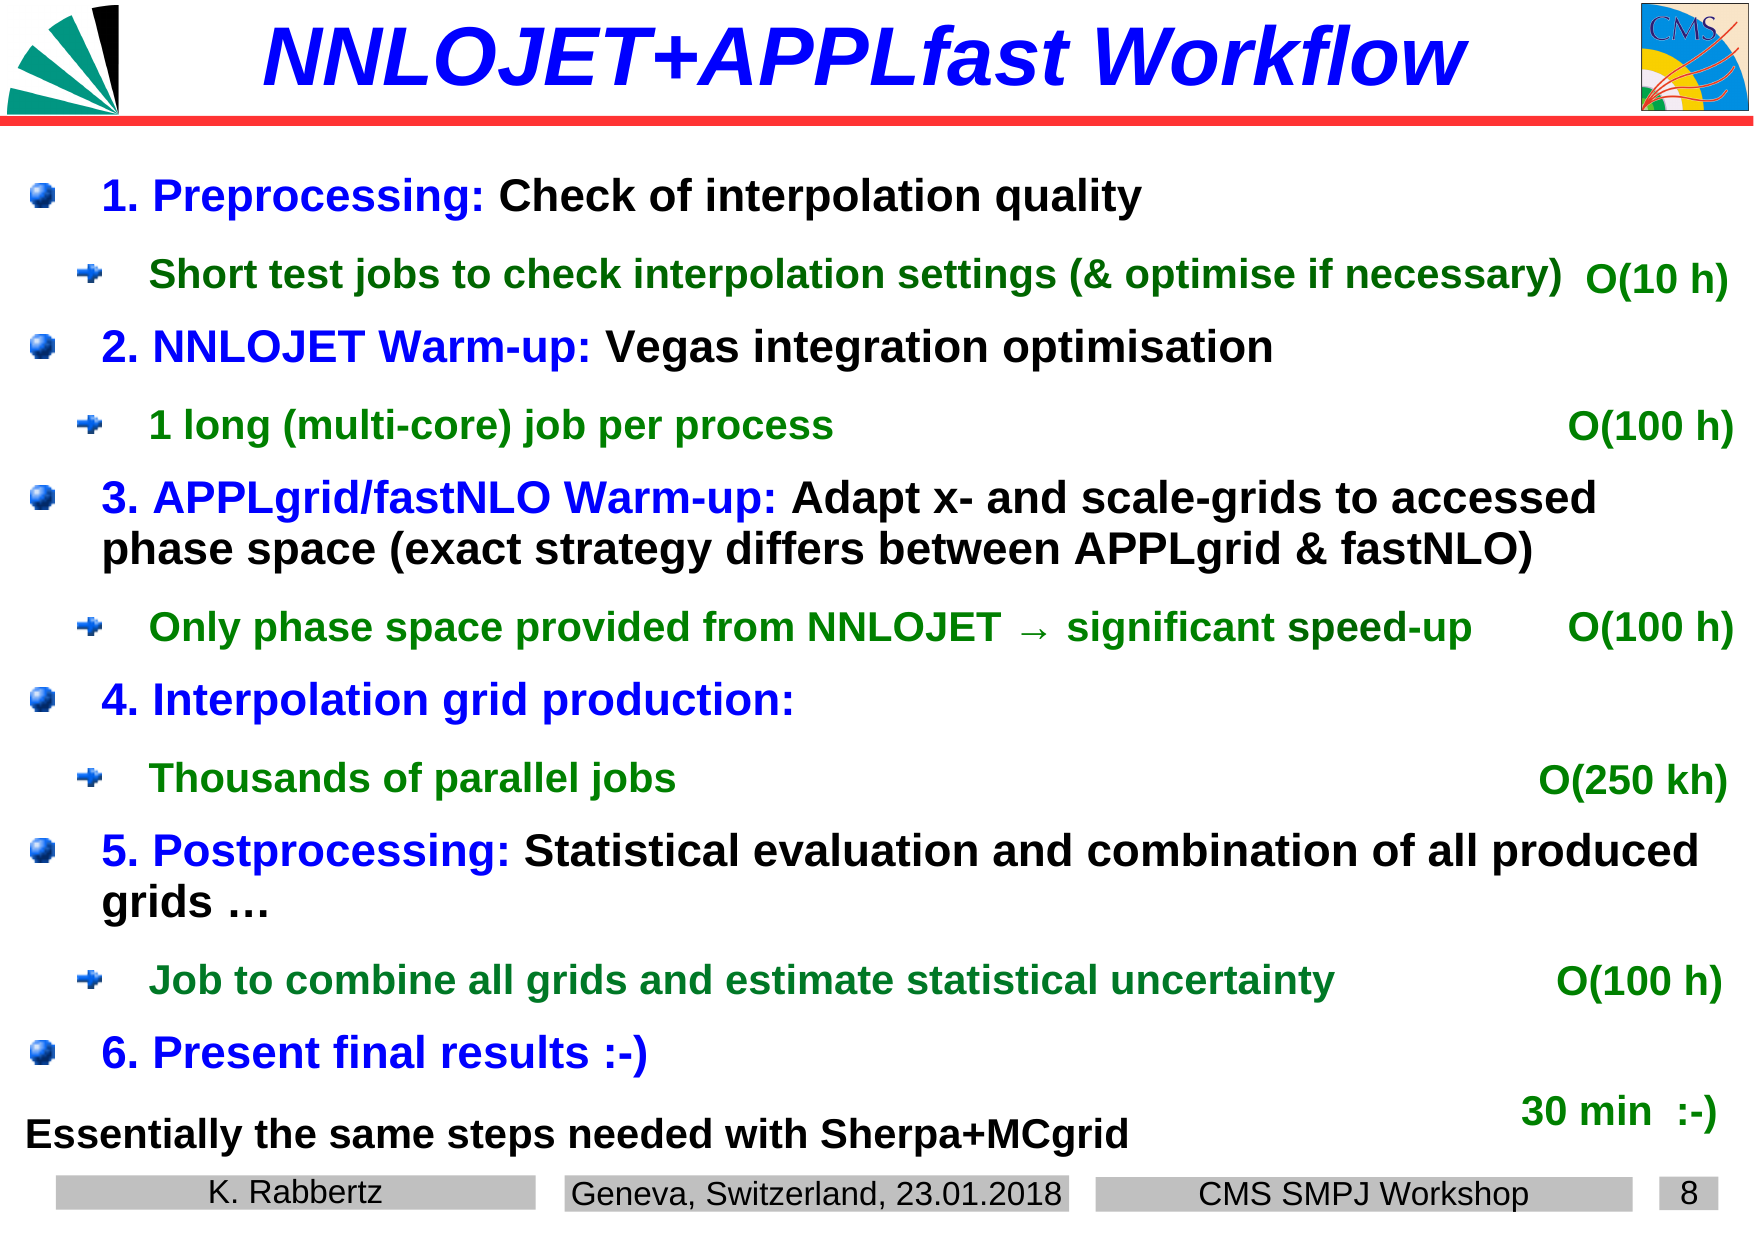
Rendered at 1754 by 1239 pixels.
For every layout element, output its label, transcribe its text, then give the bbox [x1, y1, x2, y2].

text_box O(100 h) [1555, 396, 1748, 456]
list 1. Preprocessing: Check of interpolation quality Short test jobs to check interpolation settings (& optimise if necessary) 2. NNLOJET Warm-up: Vegas integration optimisation 1 long (multi-core) job per process 3. APPLgrid/fastNLO Warm-up: Adapt x- and scale-grids to accessed phase space (exact strategy differs between APPLgrid & fastNLO) Only phase space provided from NNLOJET → significant speed-up 4. Interpolation grid production: Thousands of parallel jobs 5. Postprocessing: Statistical evaluation and combination of all produced grids … Job to combine all grids and estimate statistical uncertainty 6. Present final results :-) [18, 169, 1735, 1125]
text_box 30 min :-) [1509, 1081, 1742, 1141]
text_box O(250 kh) [1526, 751, 1754, 810]
text_box O(100 h) [1544, 951, 1736, 1011]
text_box Essentially the same steps needed with Sherpa+MCgrid [13, 1105, 1179, 1169]
text_box O(10 h) [1573, 249, 1745, 309]
picture [7, 5, 119, 116]
text_box O(100 h) [1555, 597, 1748, 657]
picture [1641, 3, 1749, 111]
title NNLOJET+APPLfast Workflow [123, 0, 1606, 114]
